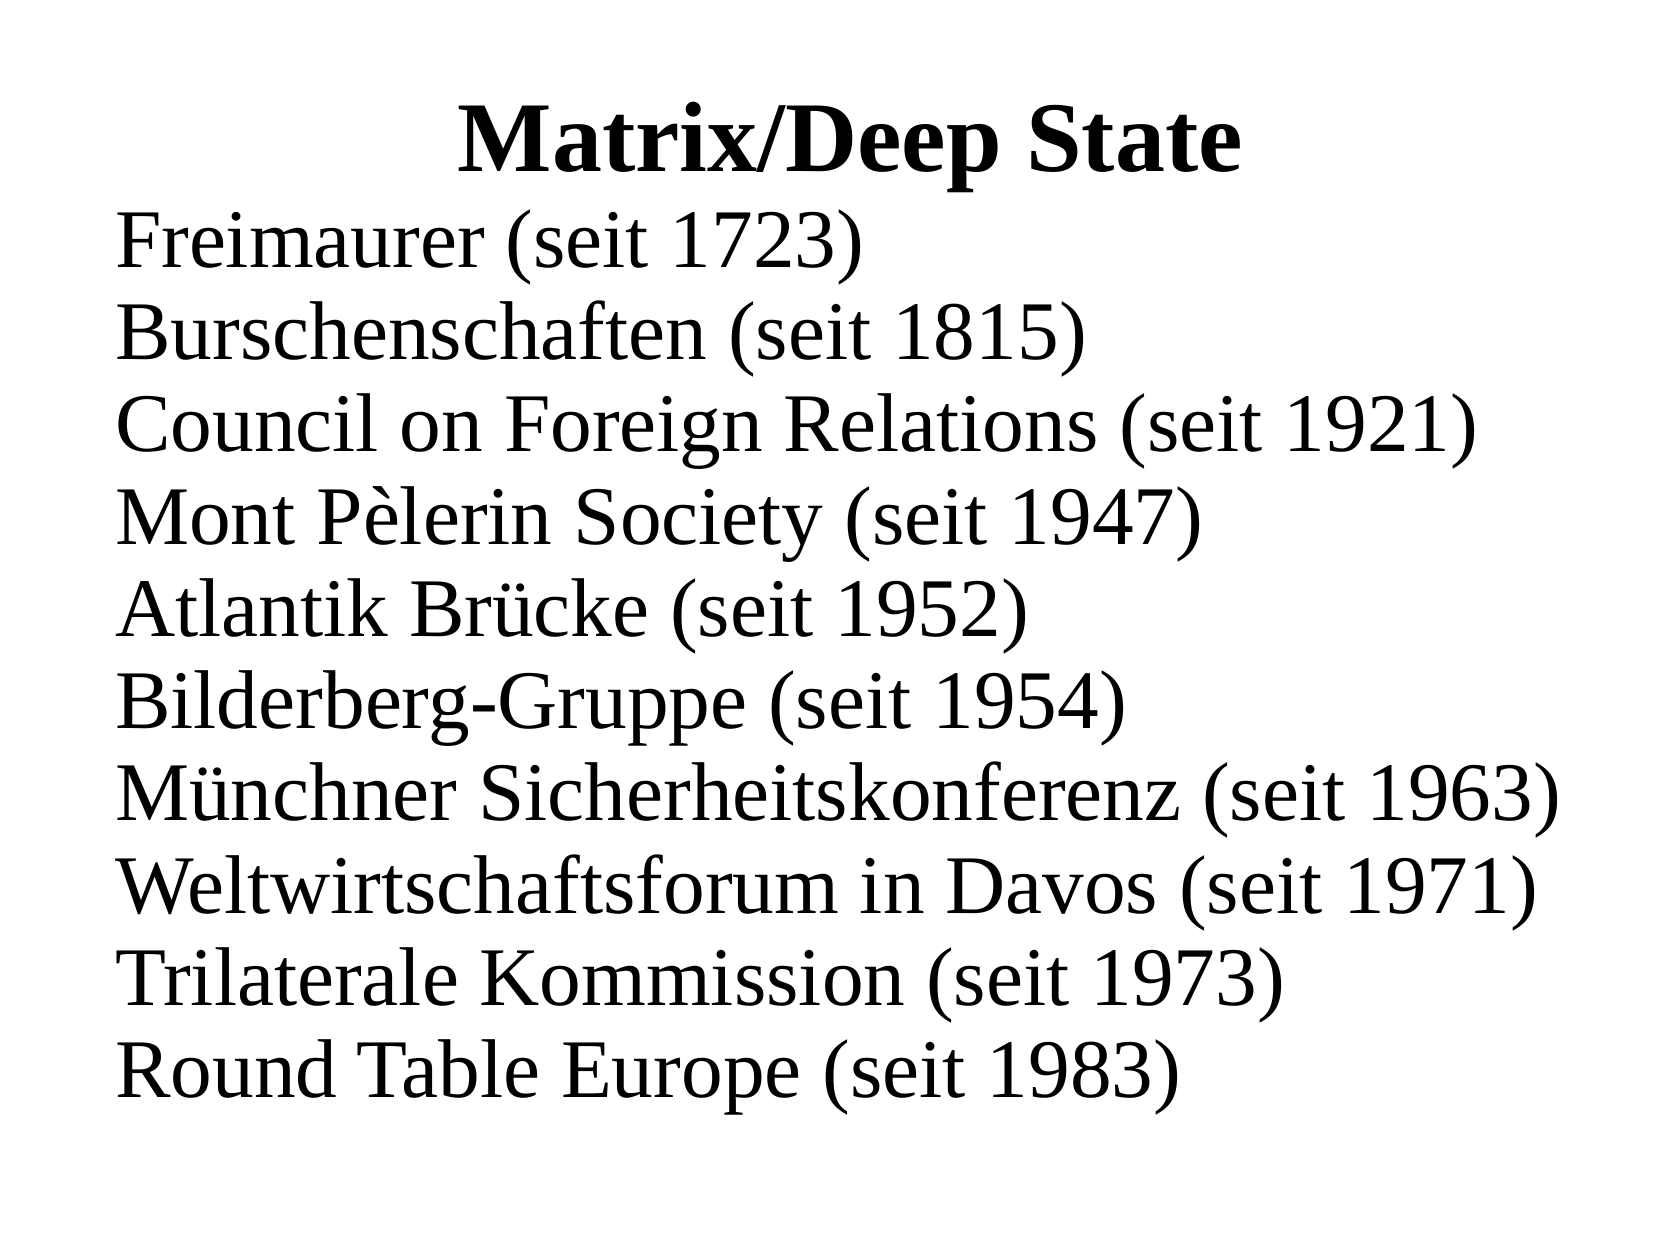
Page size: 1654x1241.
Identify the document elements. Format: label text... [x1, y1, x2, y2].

text_box Matrix/Deep State Freimaurer (seit 1723) Burschenschaften (seit 1815) Council on Foreign Relations (seit 1921) Mont Pèlerin Society (seit 1947) Atlantik Brücke (seit 1952) Bilderberg-Gruppe (seit 1954) Münchner Sicherheitskonferenz (seit 1963) Weltwirtschaftsforum in Davos (seit 1971) Trilaterale Kommission (seit 1973) Round Table Europe (seit 1983) [63, 75, 1601, 1126]
